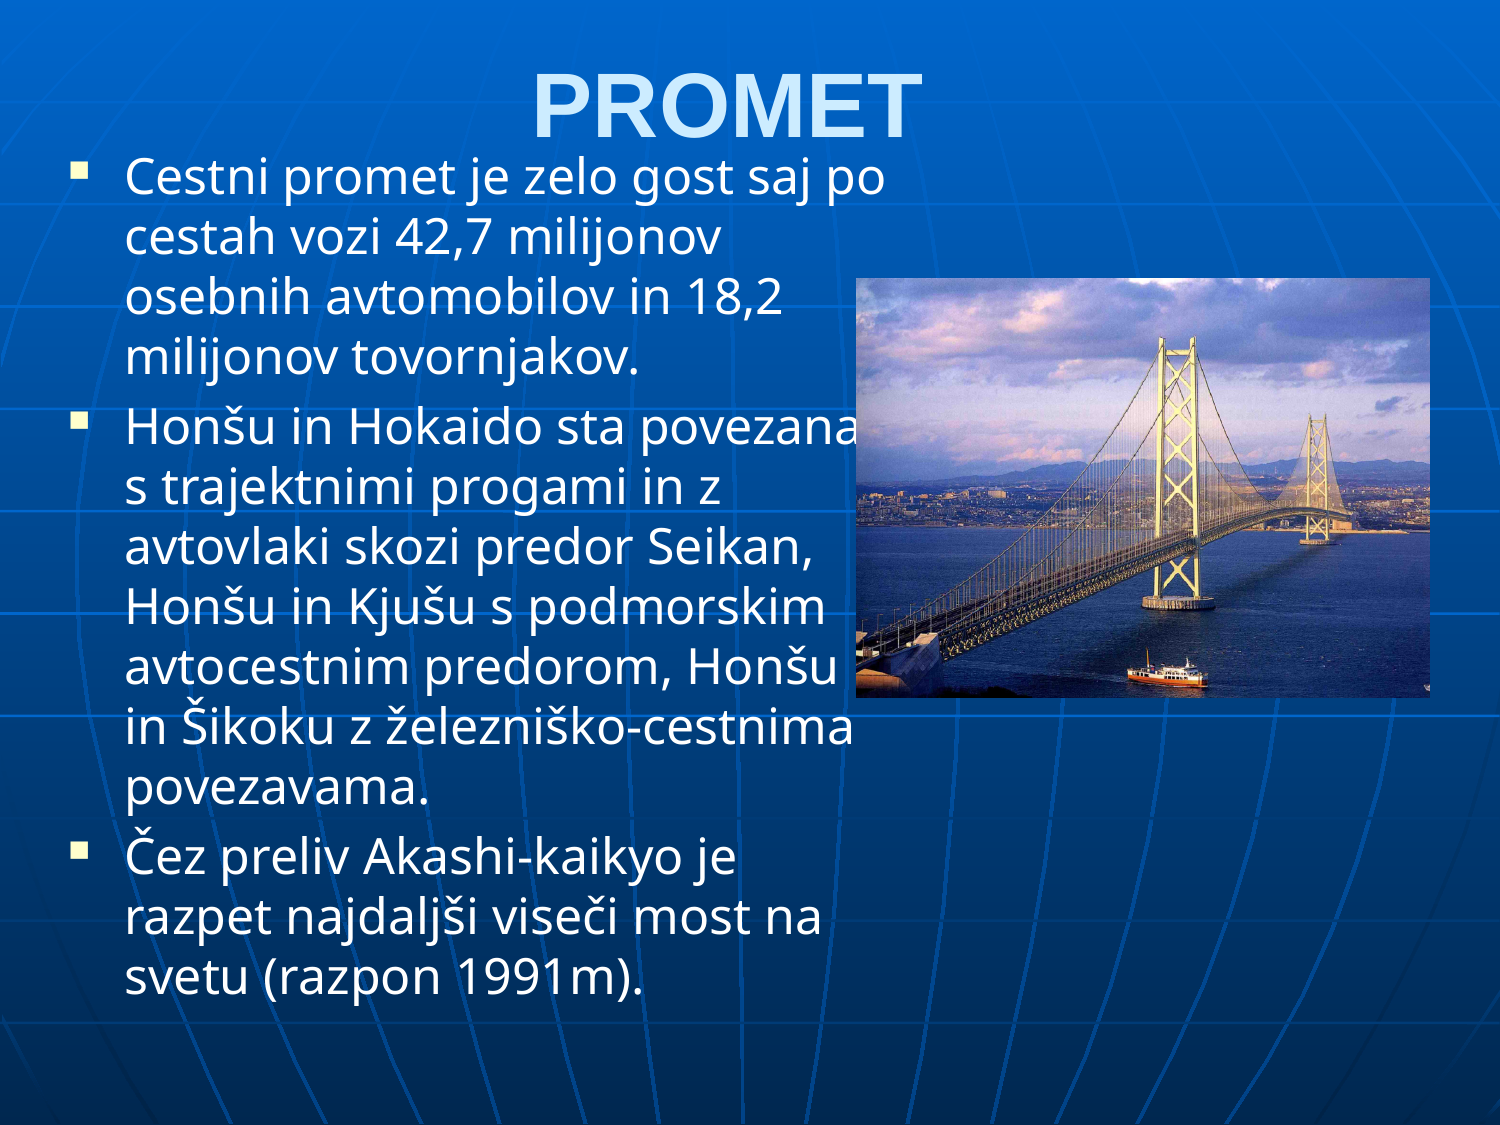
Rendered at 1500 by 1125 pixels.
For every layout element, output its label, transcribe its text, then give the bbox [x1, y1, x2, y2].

list Cestni promet je zelo gost saj po cestah vozi 42,7 milijonov osebnih avtomobilov in 18,2 milijonov tovornjakov. Honšu in Hokaido sta povezana s trajektnimi progami in z avtovlaki skozi predor Seikan, Honšu in Kjušu s podmorskim avtocestnim predorom, Honšu in Šikoku z železniško-cestnima povezavama. Čez preliv Akashi-kaikyo je razpet najdaljši viseči most na svetu (razpon 1991m). [53, 137, 904, 1125]
title PROMET [53, 31, 1404, 171]
picture [856, 278, 1430, 698]
